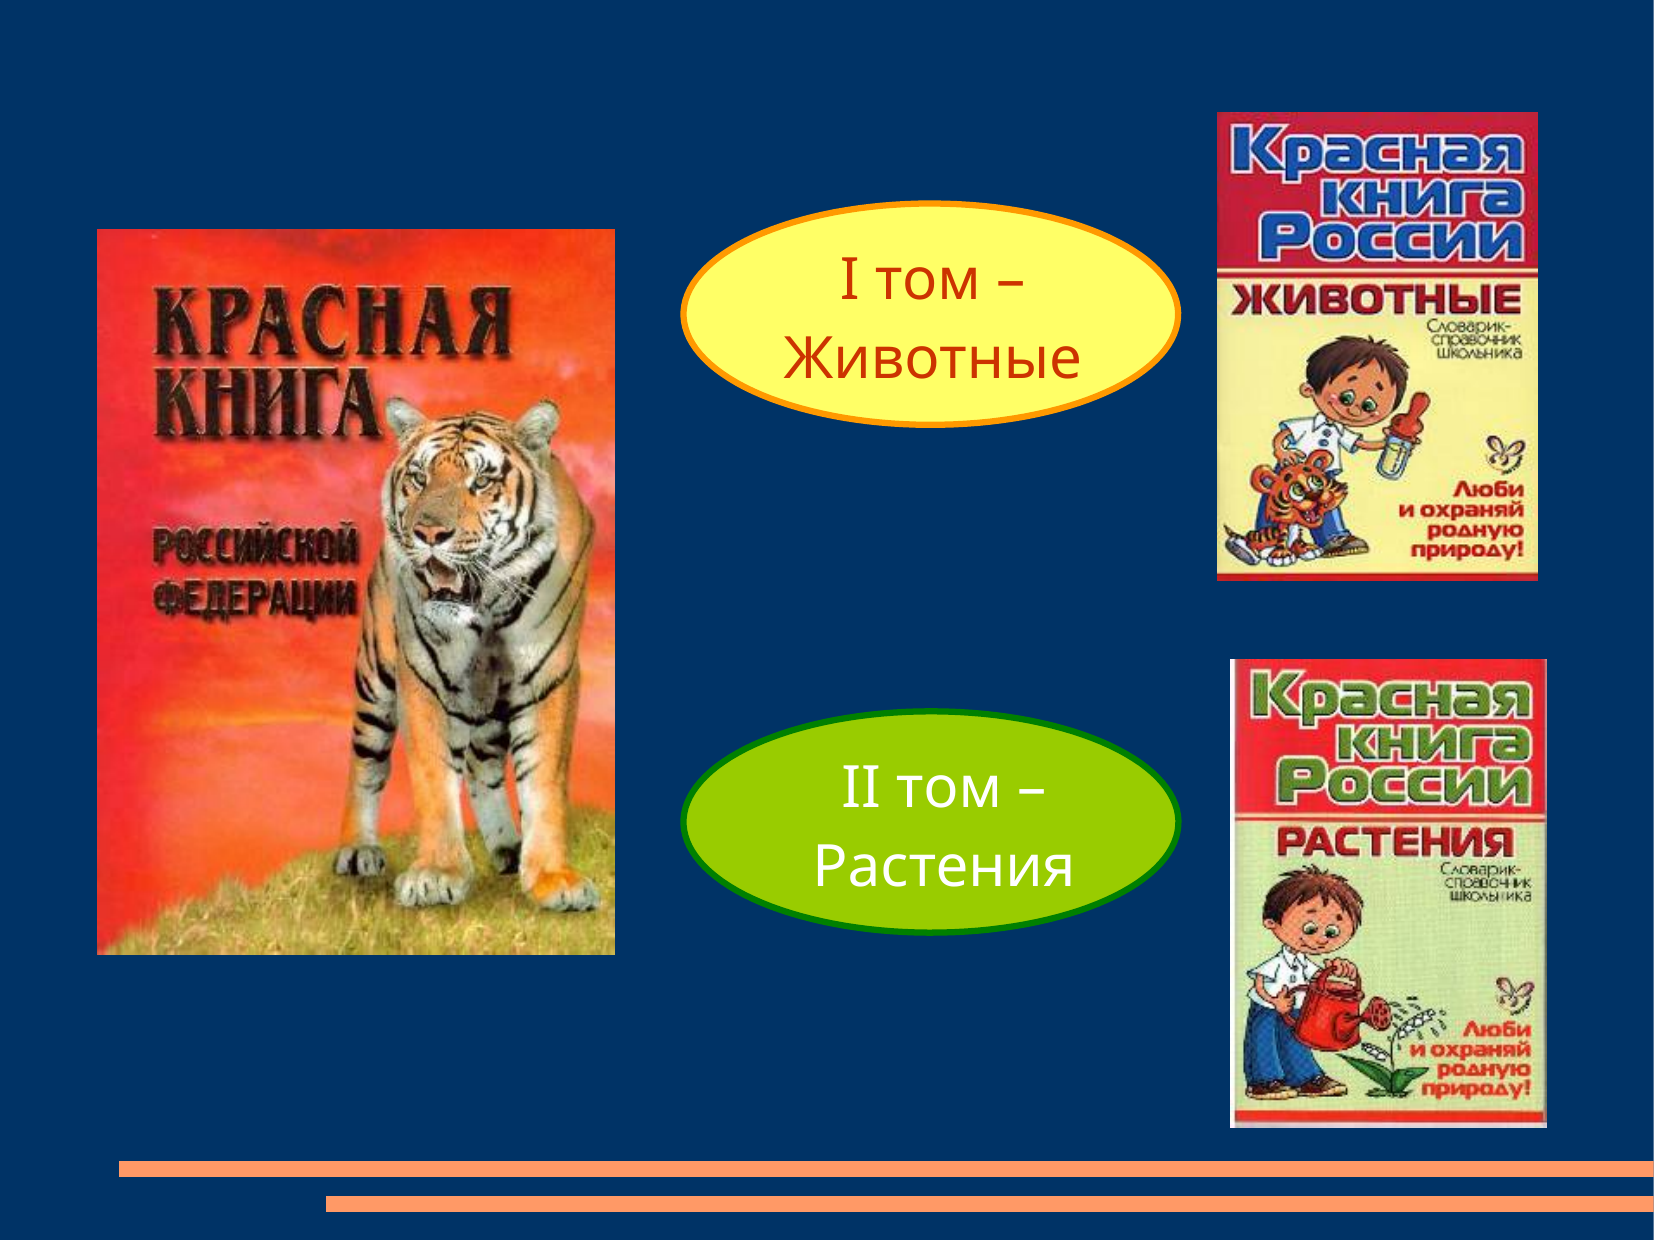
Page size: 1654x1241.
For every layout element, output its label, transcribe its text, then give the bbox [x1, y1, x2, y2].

picture [1230, 659, 1547, 1128]
text_box [786, 404, 1076, 425]
text_box [1114, 747, 1179, 897]
text_box [1130, 248, 1179, 380]
text_box [787, 912, 1075, 933]
text_box [683, 711, 1090, 908]
text_box [773, 203, 1089, 229]
text_box I том – Животные [735, 229, 1130, 404]
text_box [683, 246, 735, 382]
picture [1217, 112, 1538, 581]
text_box II том – Растения [774, 737, 1114, 912]
picture [97, 229, 615, 955]
